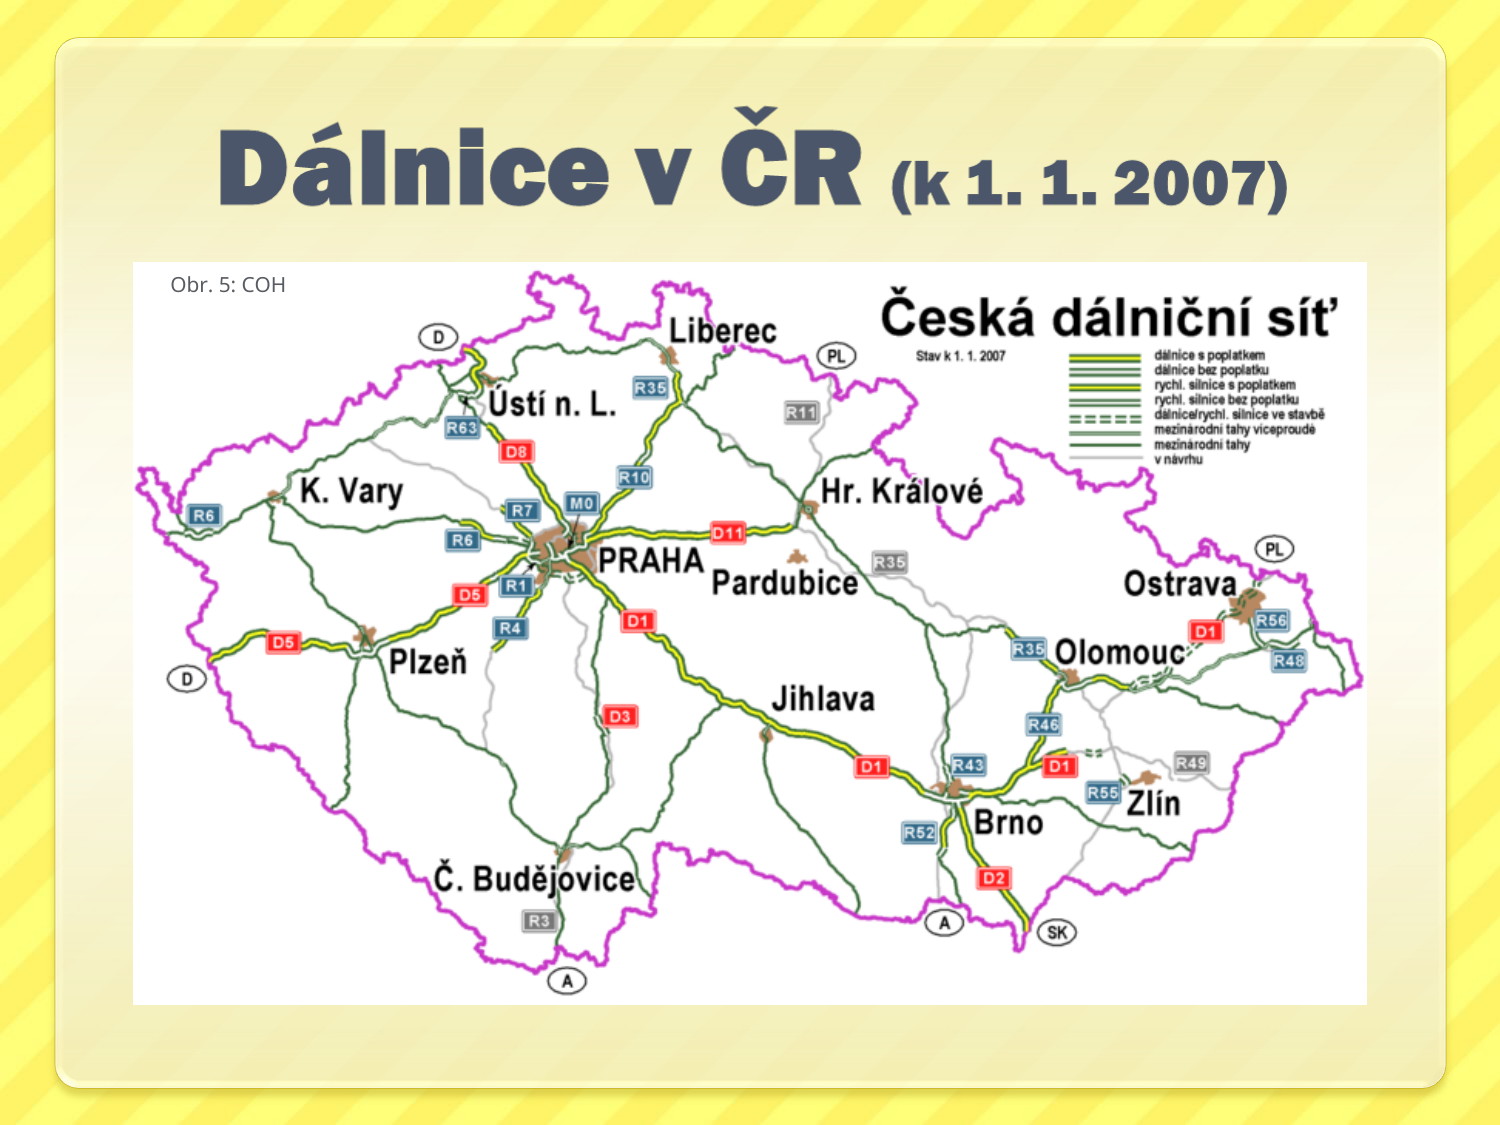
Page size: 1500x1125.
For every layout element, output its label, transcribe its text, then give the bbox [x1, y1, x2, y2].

text_box [75, 49, 1426, 1006]
text_box Obr. 5: COH [140, 269, 317, 305]
picture [0, 0, 1500, 1125]
